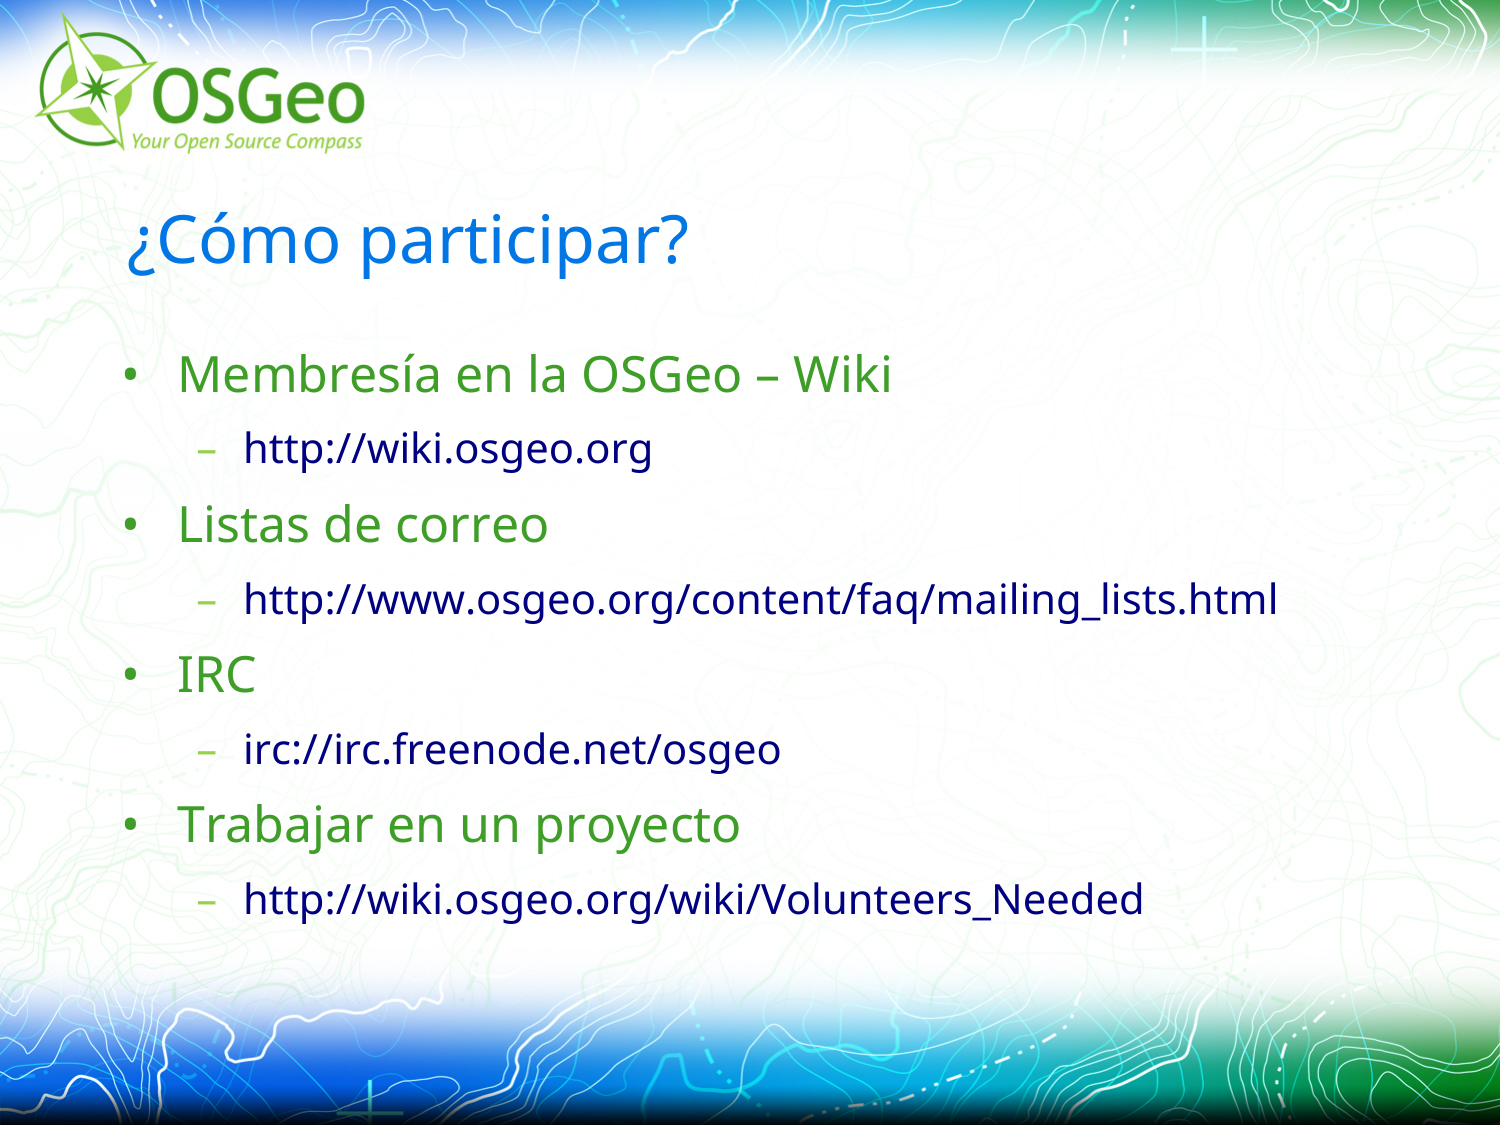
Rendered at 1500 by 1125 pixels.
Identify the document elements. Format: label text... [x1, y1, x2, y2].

list Membresía en la OSGeo – Wiki http://wiki.osgeo.org Listas de correo http://www.osgeo.org/content/faq/mailing_lists.html IRC irc://irc.freenode.net/osgeo Trabajar en un proyecto http://wiki.osgeo.org/wiki/Volunteers_Needed [106, 330, 1382, 1074]
picture [0, 0, 1500, 1125]
title ¿Cómo participar? [112, 187, 1388, 288]
